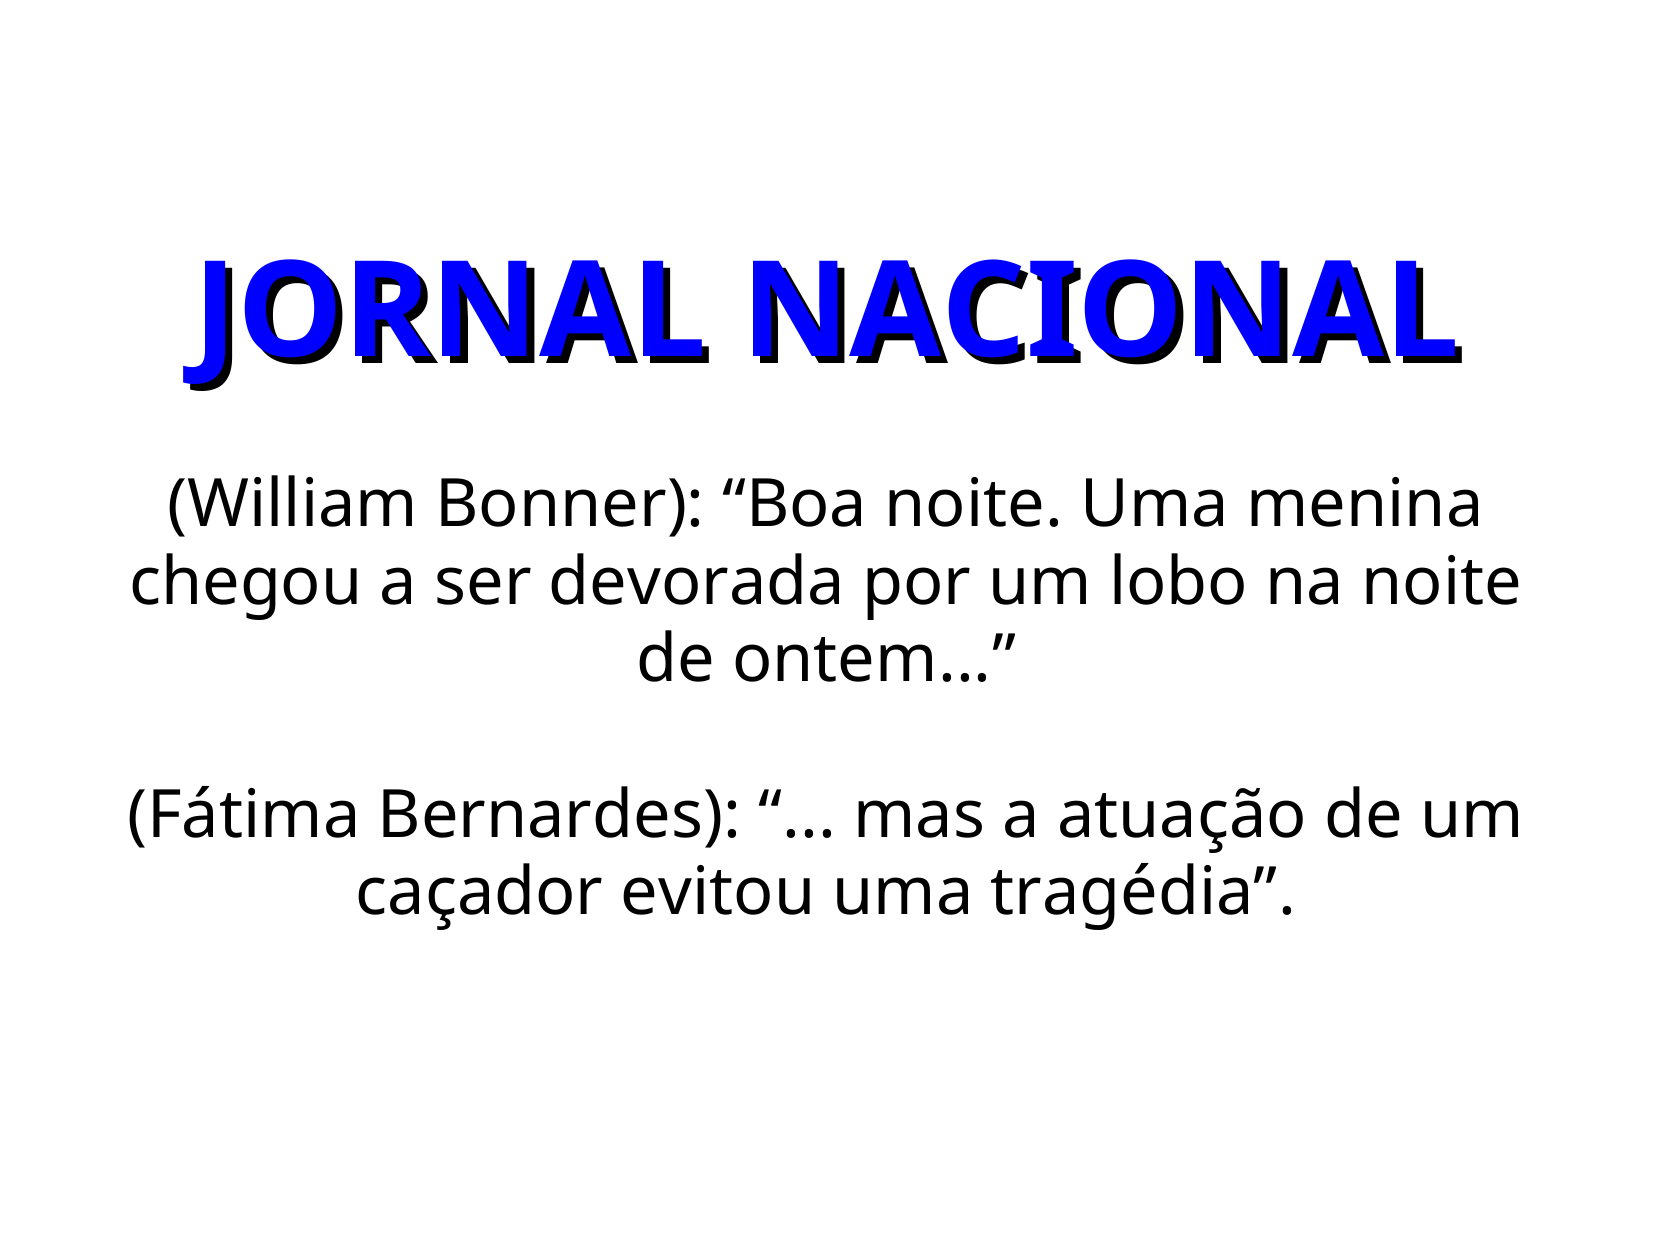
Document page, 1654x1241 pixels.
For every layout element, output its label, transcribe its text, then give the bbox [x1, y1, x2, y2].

text_box JORNAL NACIONAL (William Bonner): “Boa noite. Uma menina chegou a ser devorada por um lobo na noite de ontem...” (Fátima Bernardes): “... mas a atuação de um caçador evitou uma tragédia”. [82, 49, 1571, 1109]
